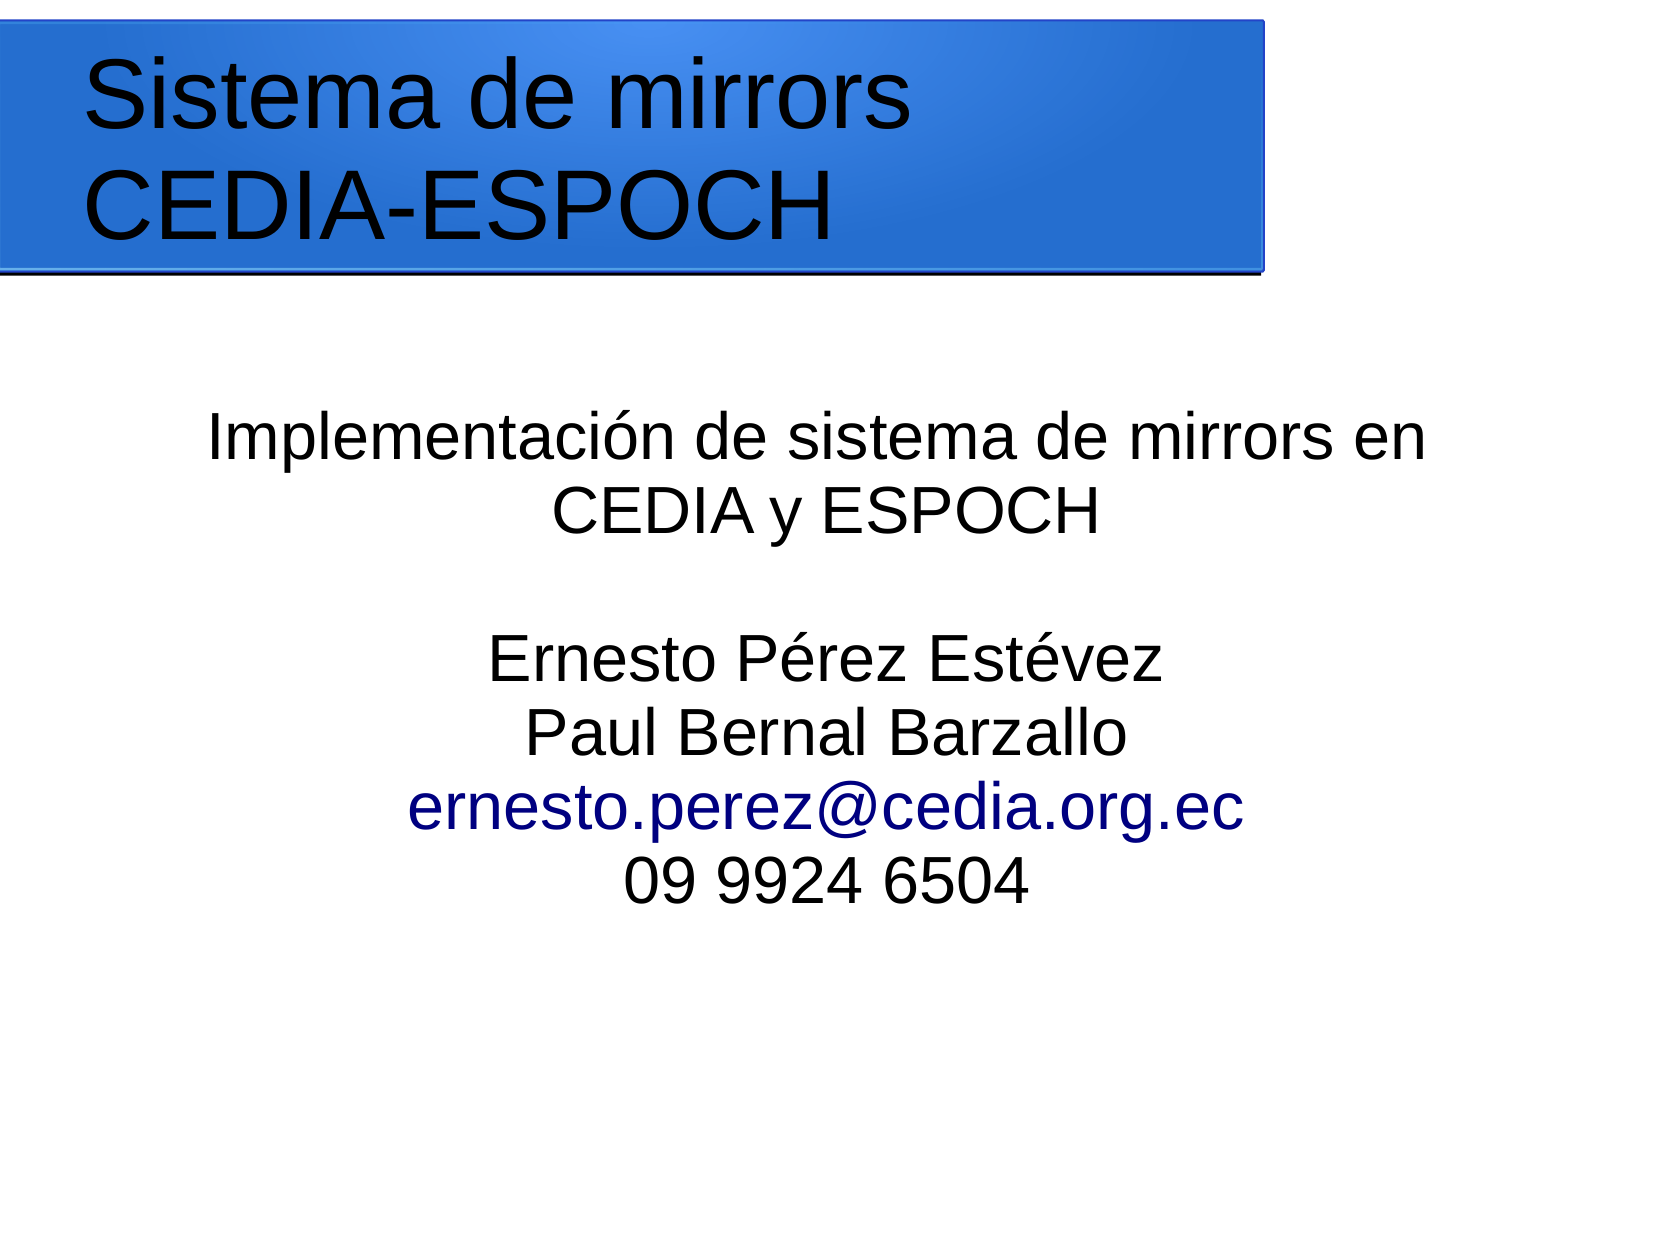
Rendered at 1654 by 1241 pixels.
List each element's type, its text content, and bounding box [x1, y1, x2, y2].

title Sistema de mirrors CEDIA-ESPOCH [82, 38, 1235, 261]
subtitle Implementación de sistema de mirrors en CEDIA y ESPOCH Ernesto Pérez Estévez Paul Bernal Barzallo ernesto.perez@cedia.org.ec 09 9924 6504 [82, 299, 1571, 1019]
